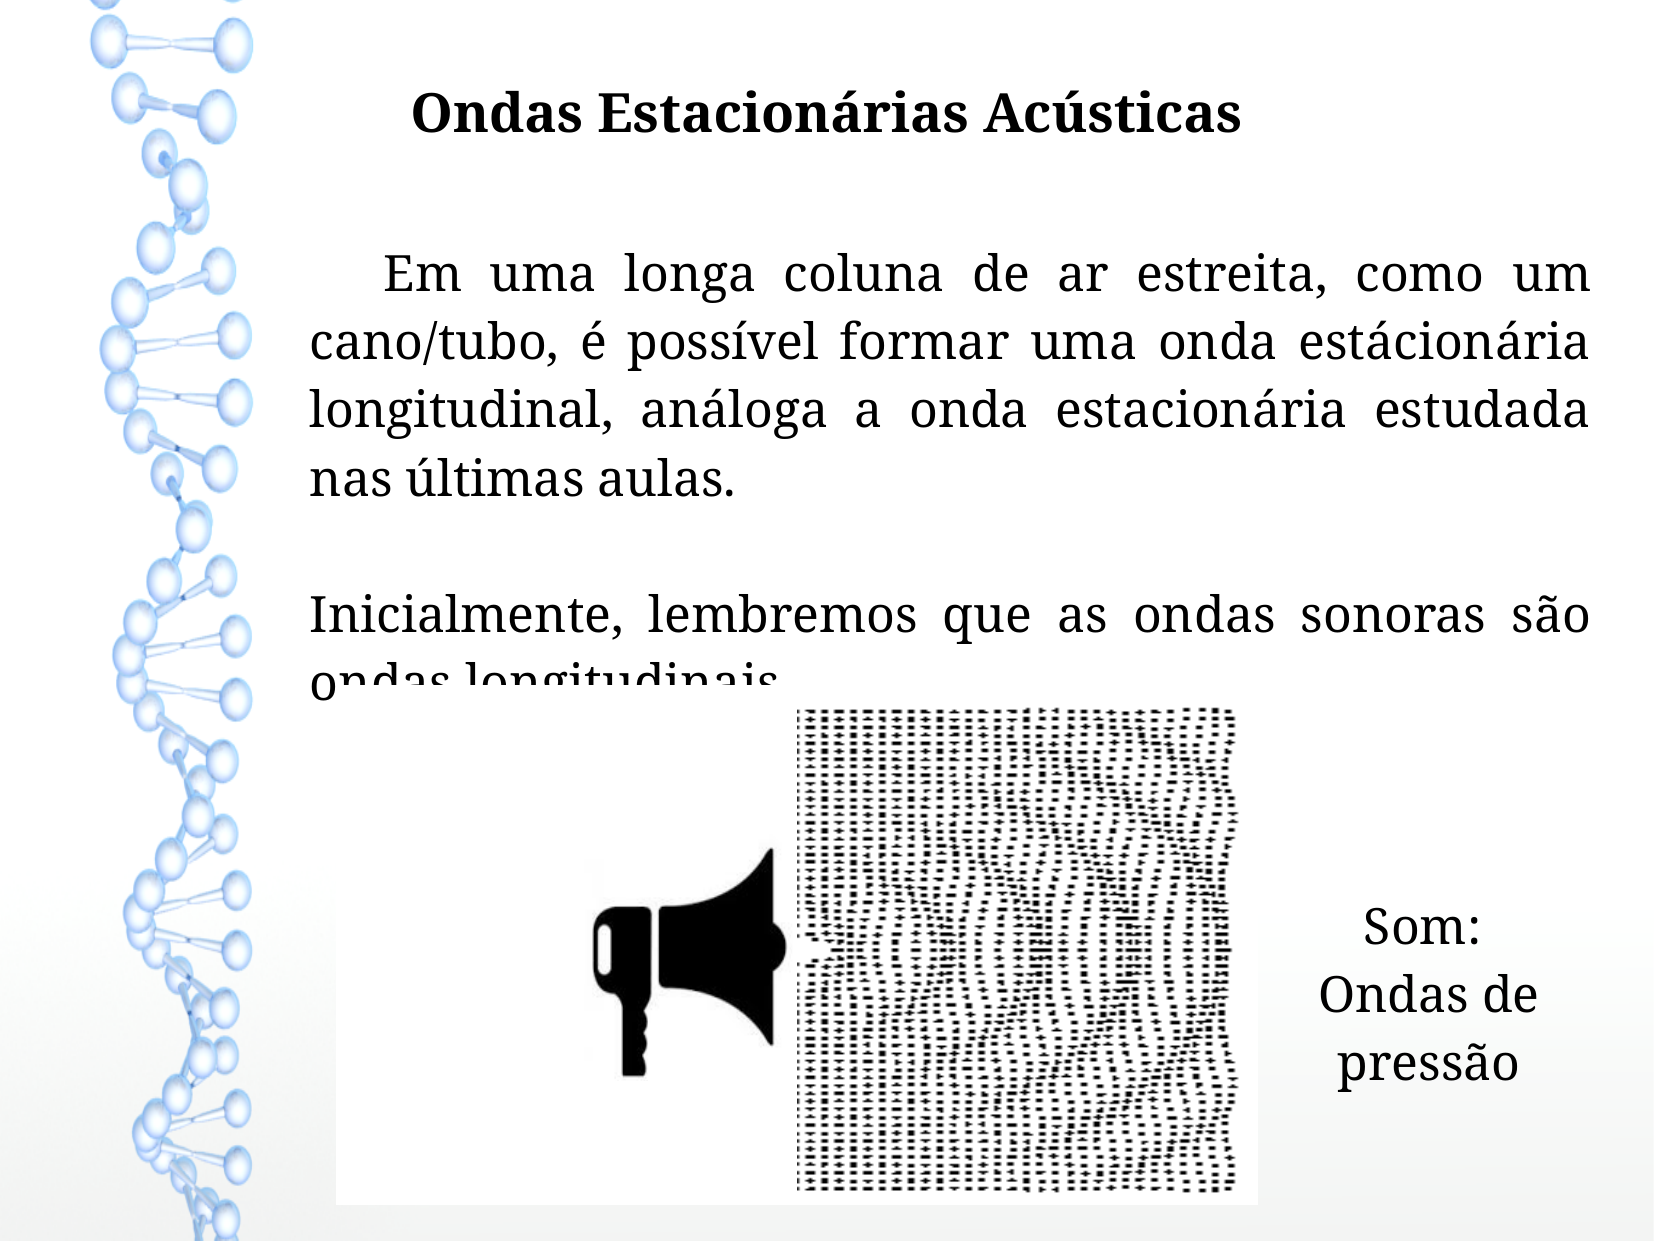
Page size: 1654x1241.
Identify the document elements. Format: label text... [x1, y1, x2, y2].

text_box Som: Ondas de pressão [1222, 883, 1636, 1074]
picture [0, 0, 1654, 1241]
text_box [336, 685, 798, 1205]
text_box Em uma longa coluna de ar estreita, como um cano/tubo, é possível formar uma onda estácionária longitudinal, análoga a onda estacionária estudada nas últimas aulas. Inicialmente, lembremos que as ondas sonoras são ondas longitudinais. [295, 230, 1607, 751]
text_box Ondas Estacionárias Acústicas [224, 67, 1430, 146]
